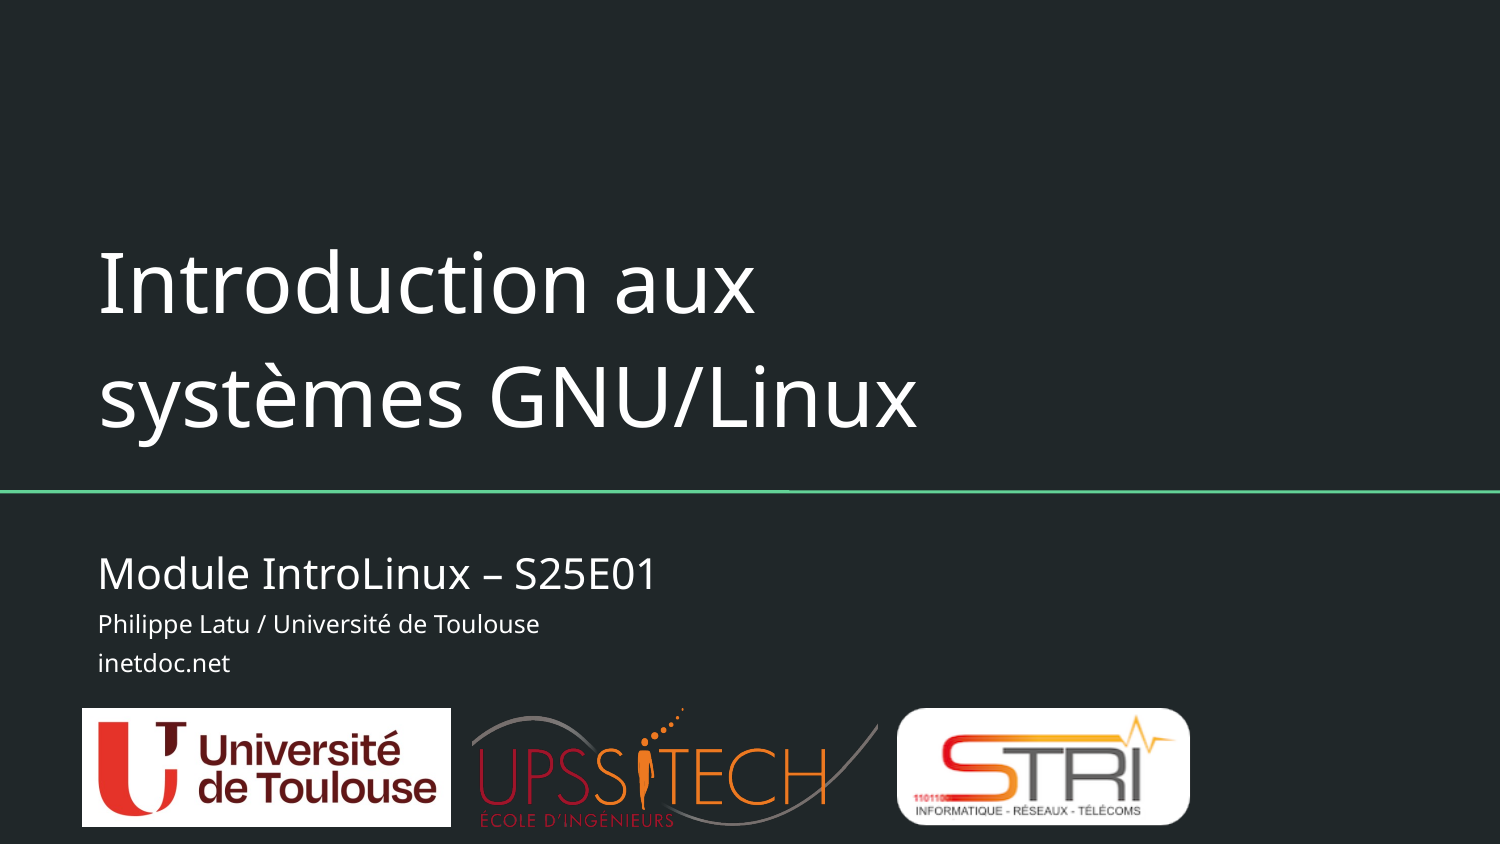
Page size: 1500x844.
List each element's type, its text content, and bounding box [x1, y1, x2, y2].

text_box Module IntroLinux – S25E01 Philippe Latu / Université de Toulouse inetdoc.net [82, 519, 1416, 697]
picture [897, 708, 1193, 827]
picture [472, 708, 878, 827]
picture [82, 708, 451, 827]
title Introduction aux systèmes GNU/Linux [83, 206, 1417, 467]
